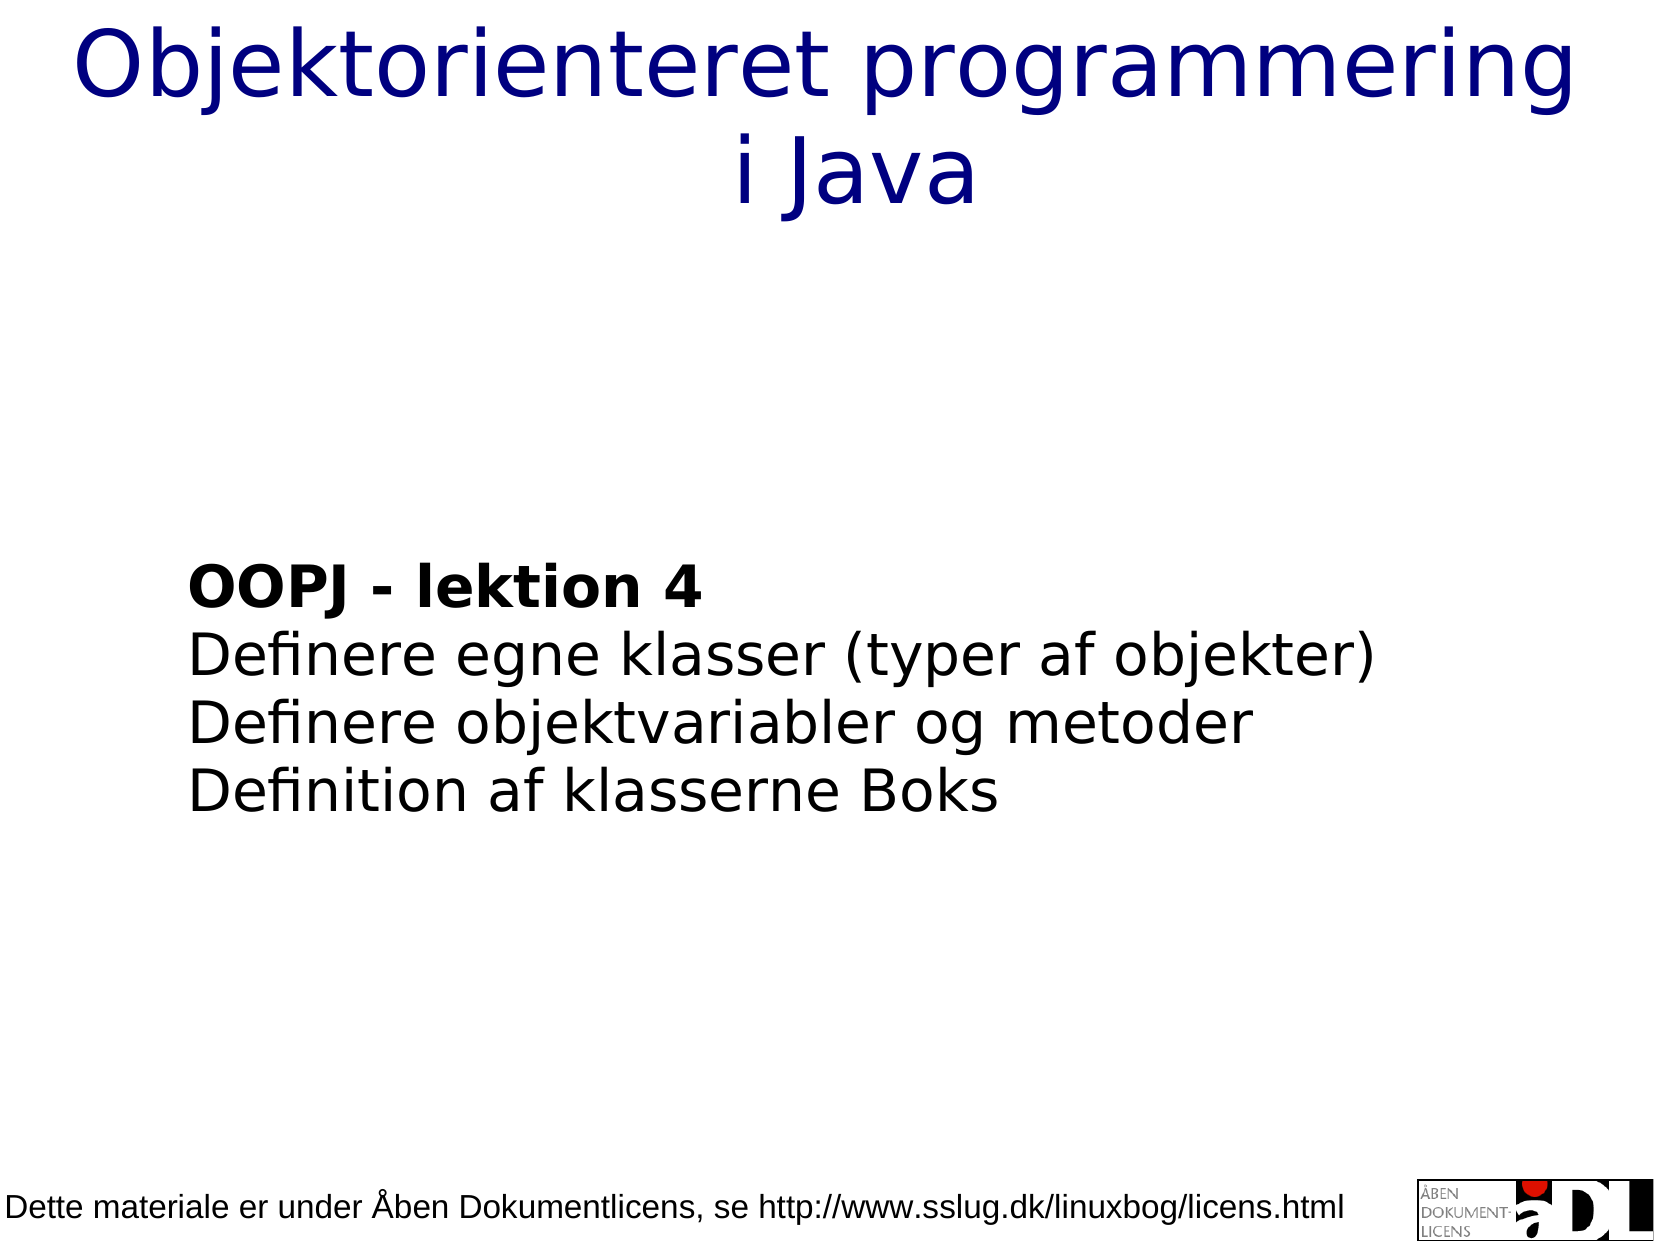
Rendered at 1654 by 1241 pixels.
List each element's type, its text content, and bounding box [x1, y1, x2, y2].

title Objektorienteret programmering i Java [72, 10, 1582, 225]
subtitle OOPJ - lektion 4 Definere egne klasser (typer af objekter) Definere objektvariabler og metoder Definition af klasserne Boks [151, 221, 1532, 1157]
picture [1417, 1179, 1654, 1241]
text_box Dette materiale er under Åben Dokumentlicens, se http://www.sslug.dk/linuxbog/licens.html [4, 1188, 1348, 1238]
